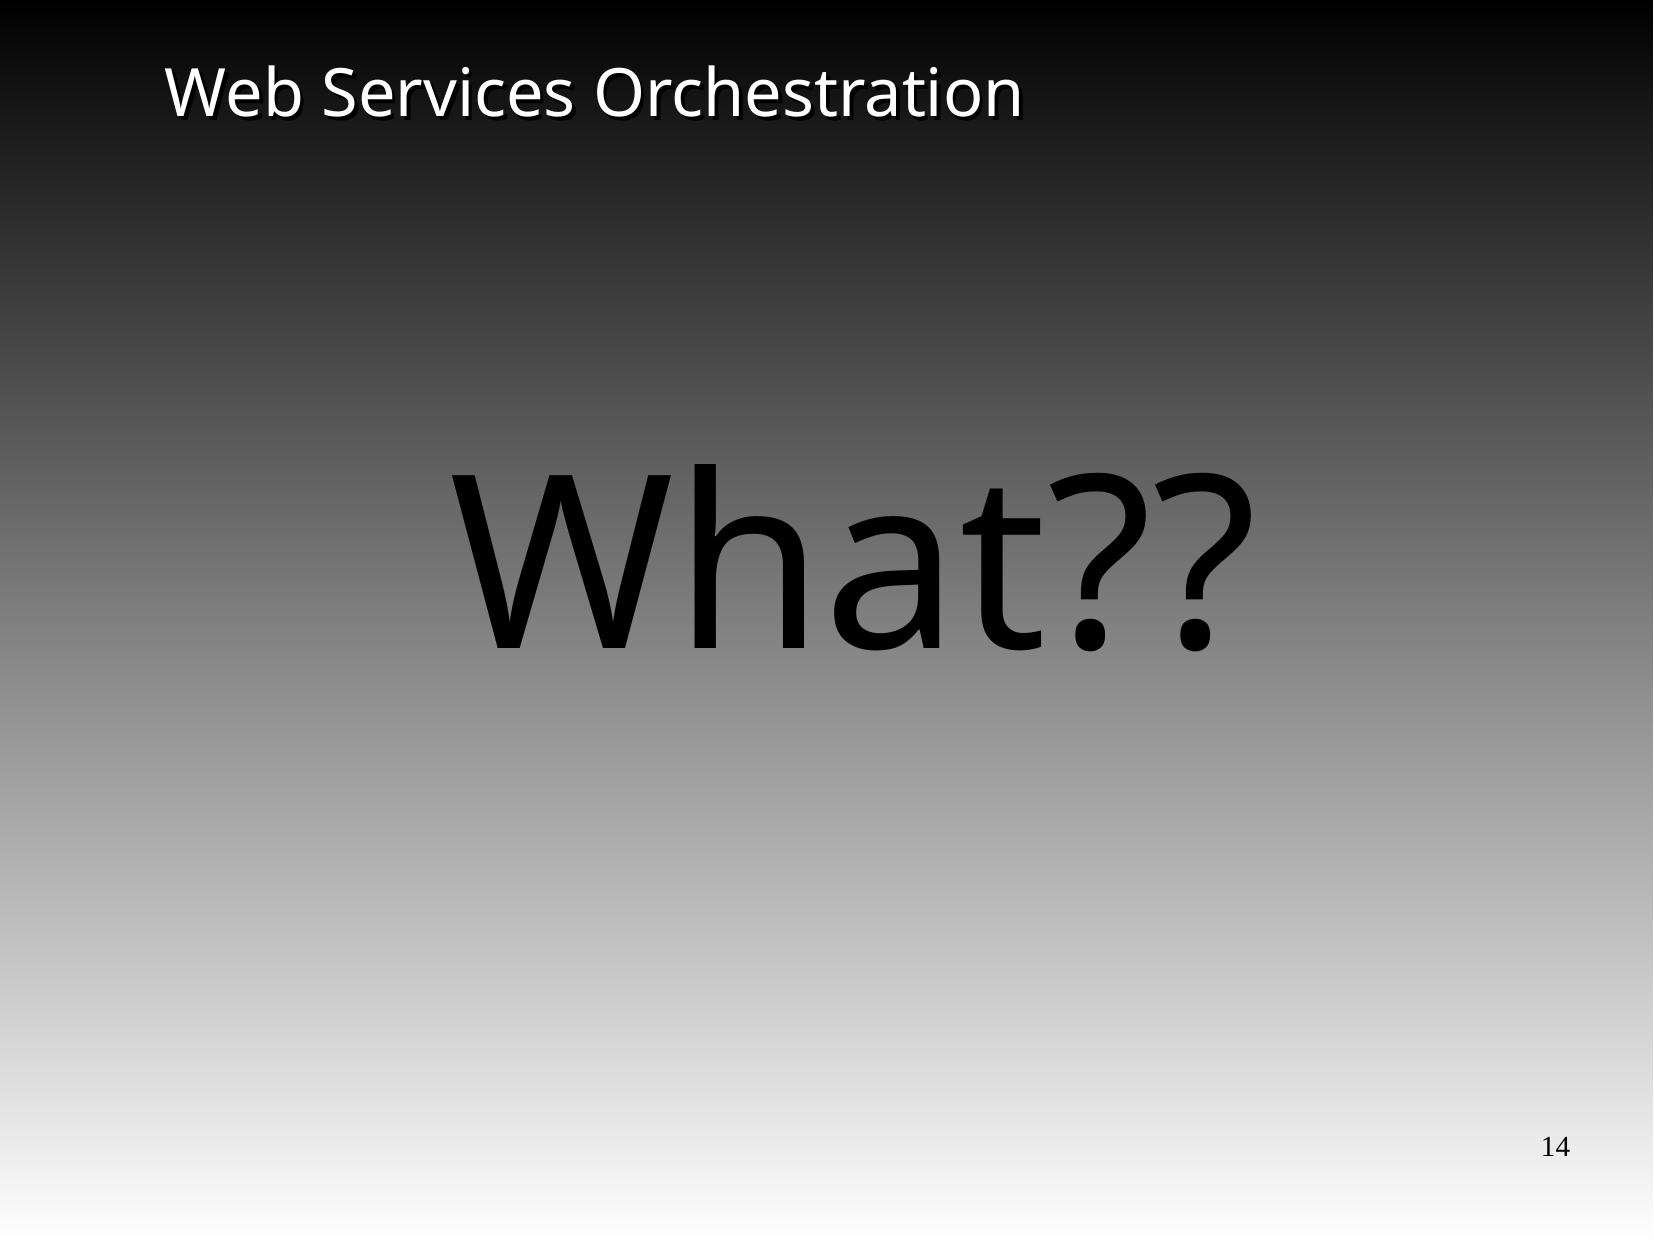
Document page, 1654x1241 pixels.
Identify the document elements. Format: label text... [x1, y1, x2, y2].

text_box What?? [434, 382, 1374, 788]
text_box Web Services Orchestration [150, 37, 1167, 160]
